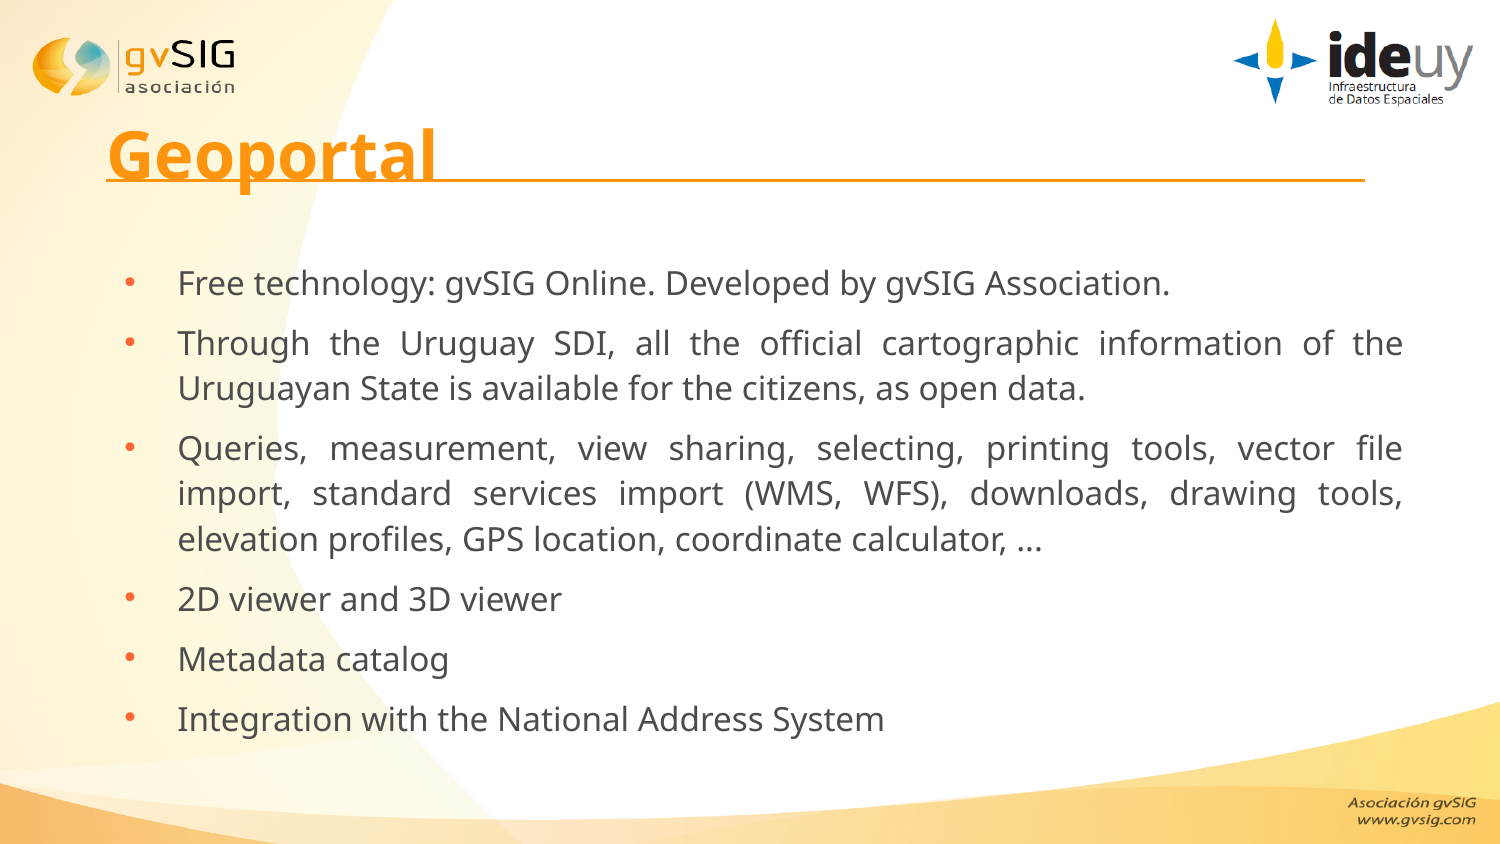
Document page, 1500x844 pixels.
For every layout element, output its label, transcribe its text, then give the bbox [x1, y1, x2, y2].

title Geoportal [106, 115, 1457, 193]
list Free technology: gvSIG Online. Developed by gvSIG Association. Through the Uruguay SDI, all the official cartographic information of the Uruguayan State is available for the citizens, as open data. Queries, measurement, view sharing, selecting, printing tools, vector file import, standard services import (WMS, WFS), downloads, drawing tools, elevation profiles, GPS location, coordinate calculator, ... 2D viewer and 3D viewer Metadata catalog Integration with the National Address System [106, 194, 1406, 766]
picture [0, 0, 1500, 844]
